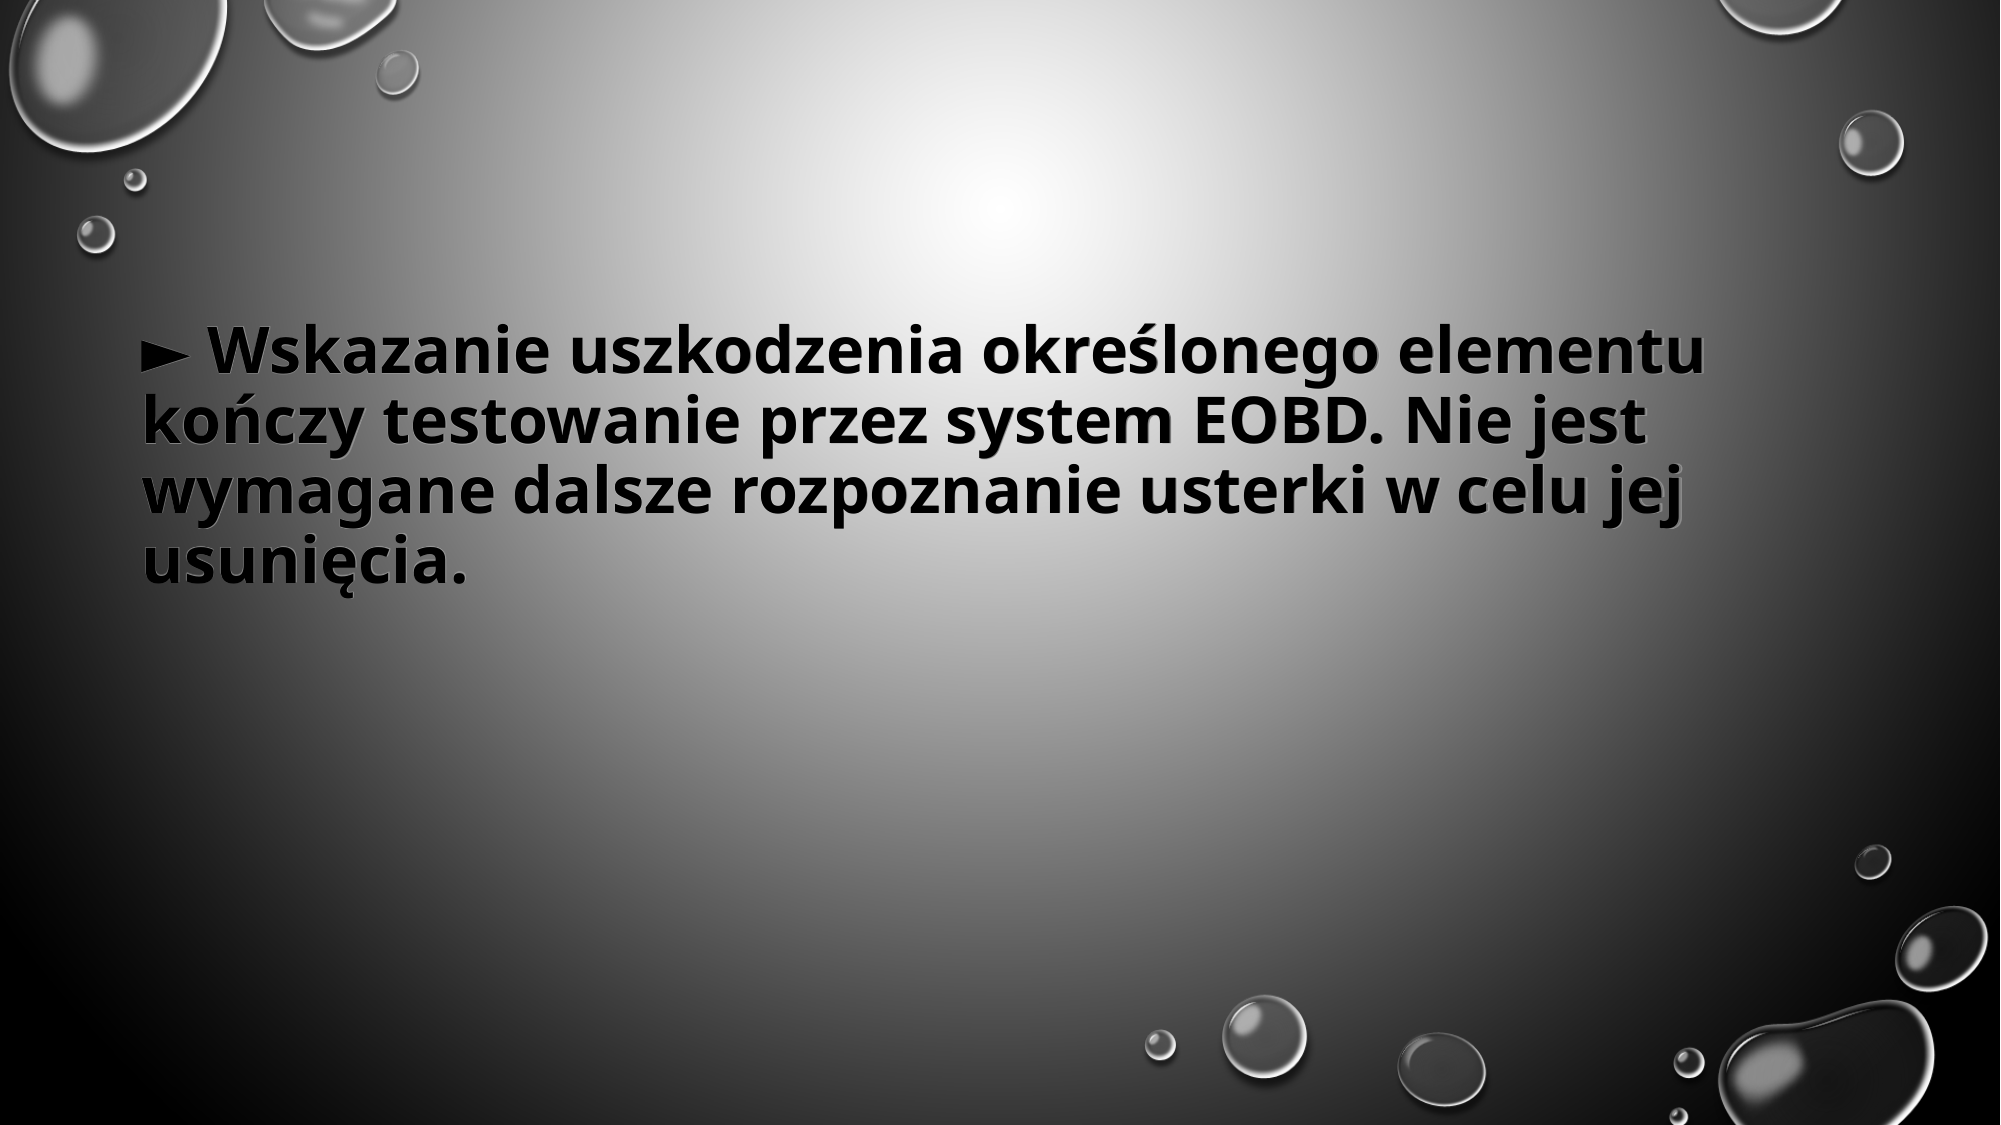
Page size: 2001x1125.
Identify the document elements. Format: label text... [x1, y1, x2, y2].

text_box ► Wskazanie uszkodzenia określonego elementu kończy testowanie przez system EOBD. Nie jest wymagane dalsze rozpoznanie usterki w celu jej usunięcia. [141, 289, 1831, 626]
